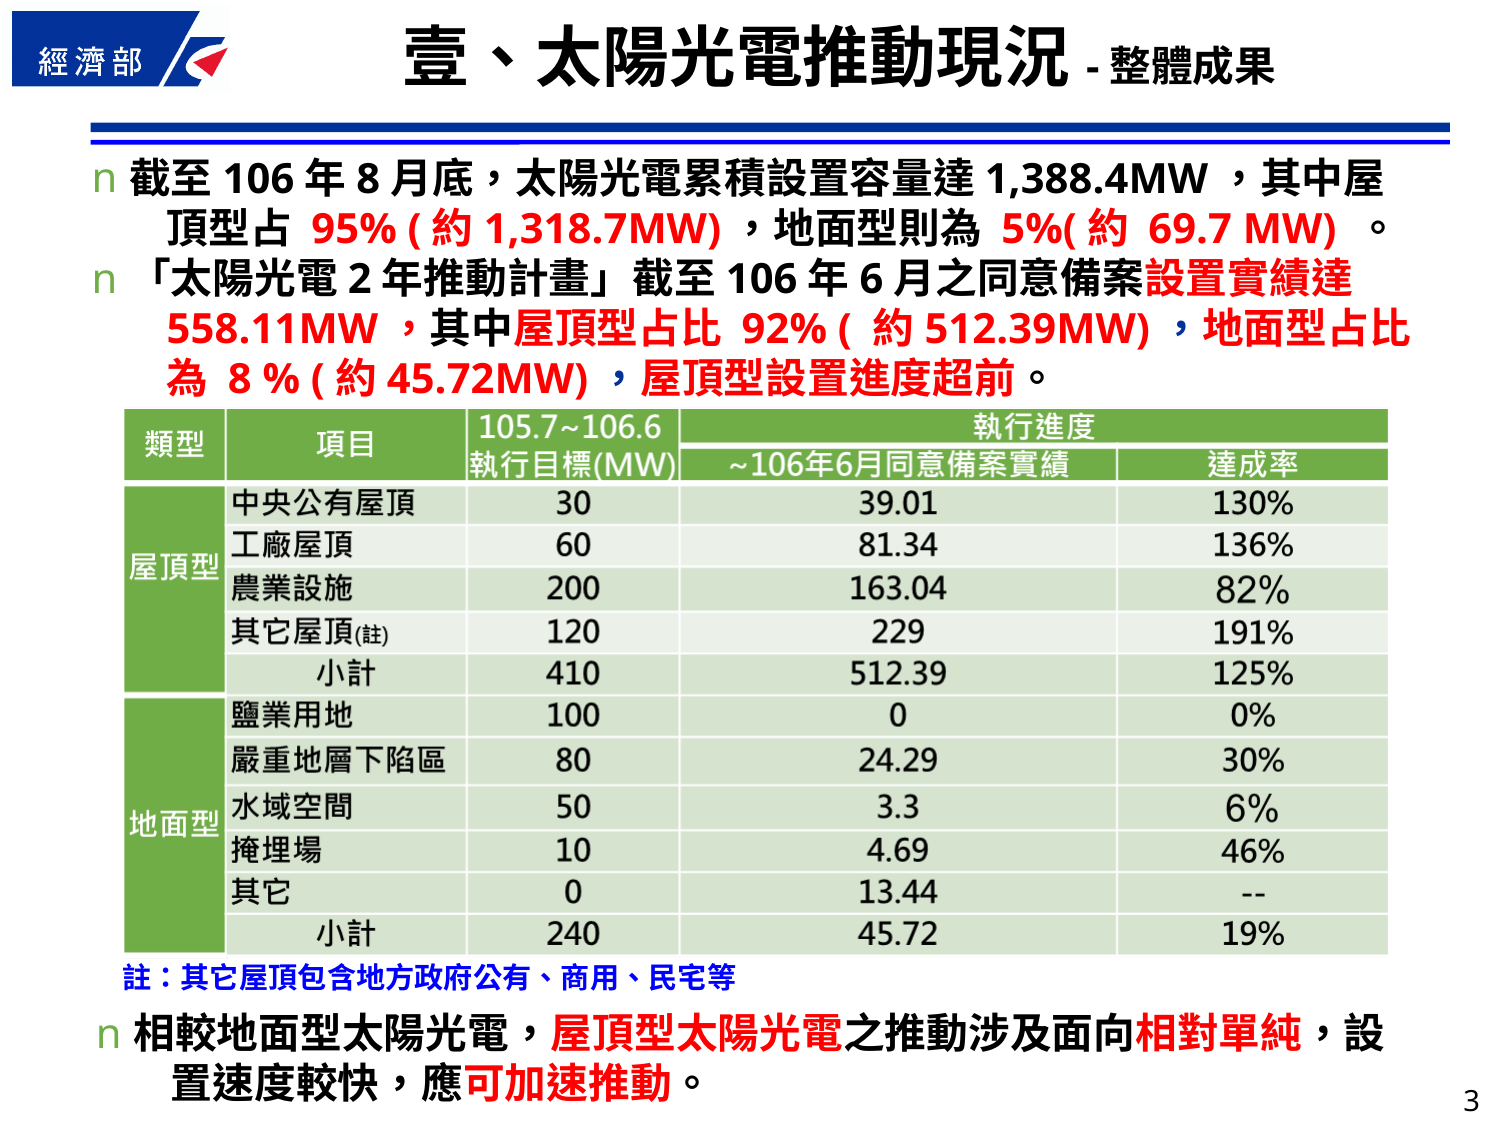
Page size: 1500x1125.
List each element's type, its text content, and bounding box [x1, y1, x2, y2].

text_box 壹、太陽光電推動現況-整體成果 [229, 16, 1450, 113]
picture [123, 398, 1389, 970]
text_box 註：其它屋頂包含地方政府公有、商用、民宅等 [107, 952, 752, 999]
text_box 截至106年8月底，太陽光電累積設置容量達1,388.4MW，其中屋頂型占 95% (約1,318.7MW)，地面型則為 5%(約 69.7 MW) 。 「太陽光電2年推動計畫」截至106年6月之同意備案設置實績達558.11MW，其中屋頂型占比 92% ( 約512.39MW)，地面型占比為 8 % (約45.72MW)，屋頂型設置進度超前。 [76, 144, 1436, 409]
text_box 相較地面型太陽光電，屋頂型太陽光電之推動涉及面向相對單純，設置速度較快，應可加速推動。 [80, 999, 1440, 1105]
